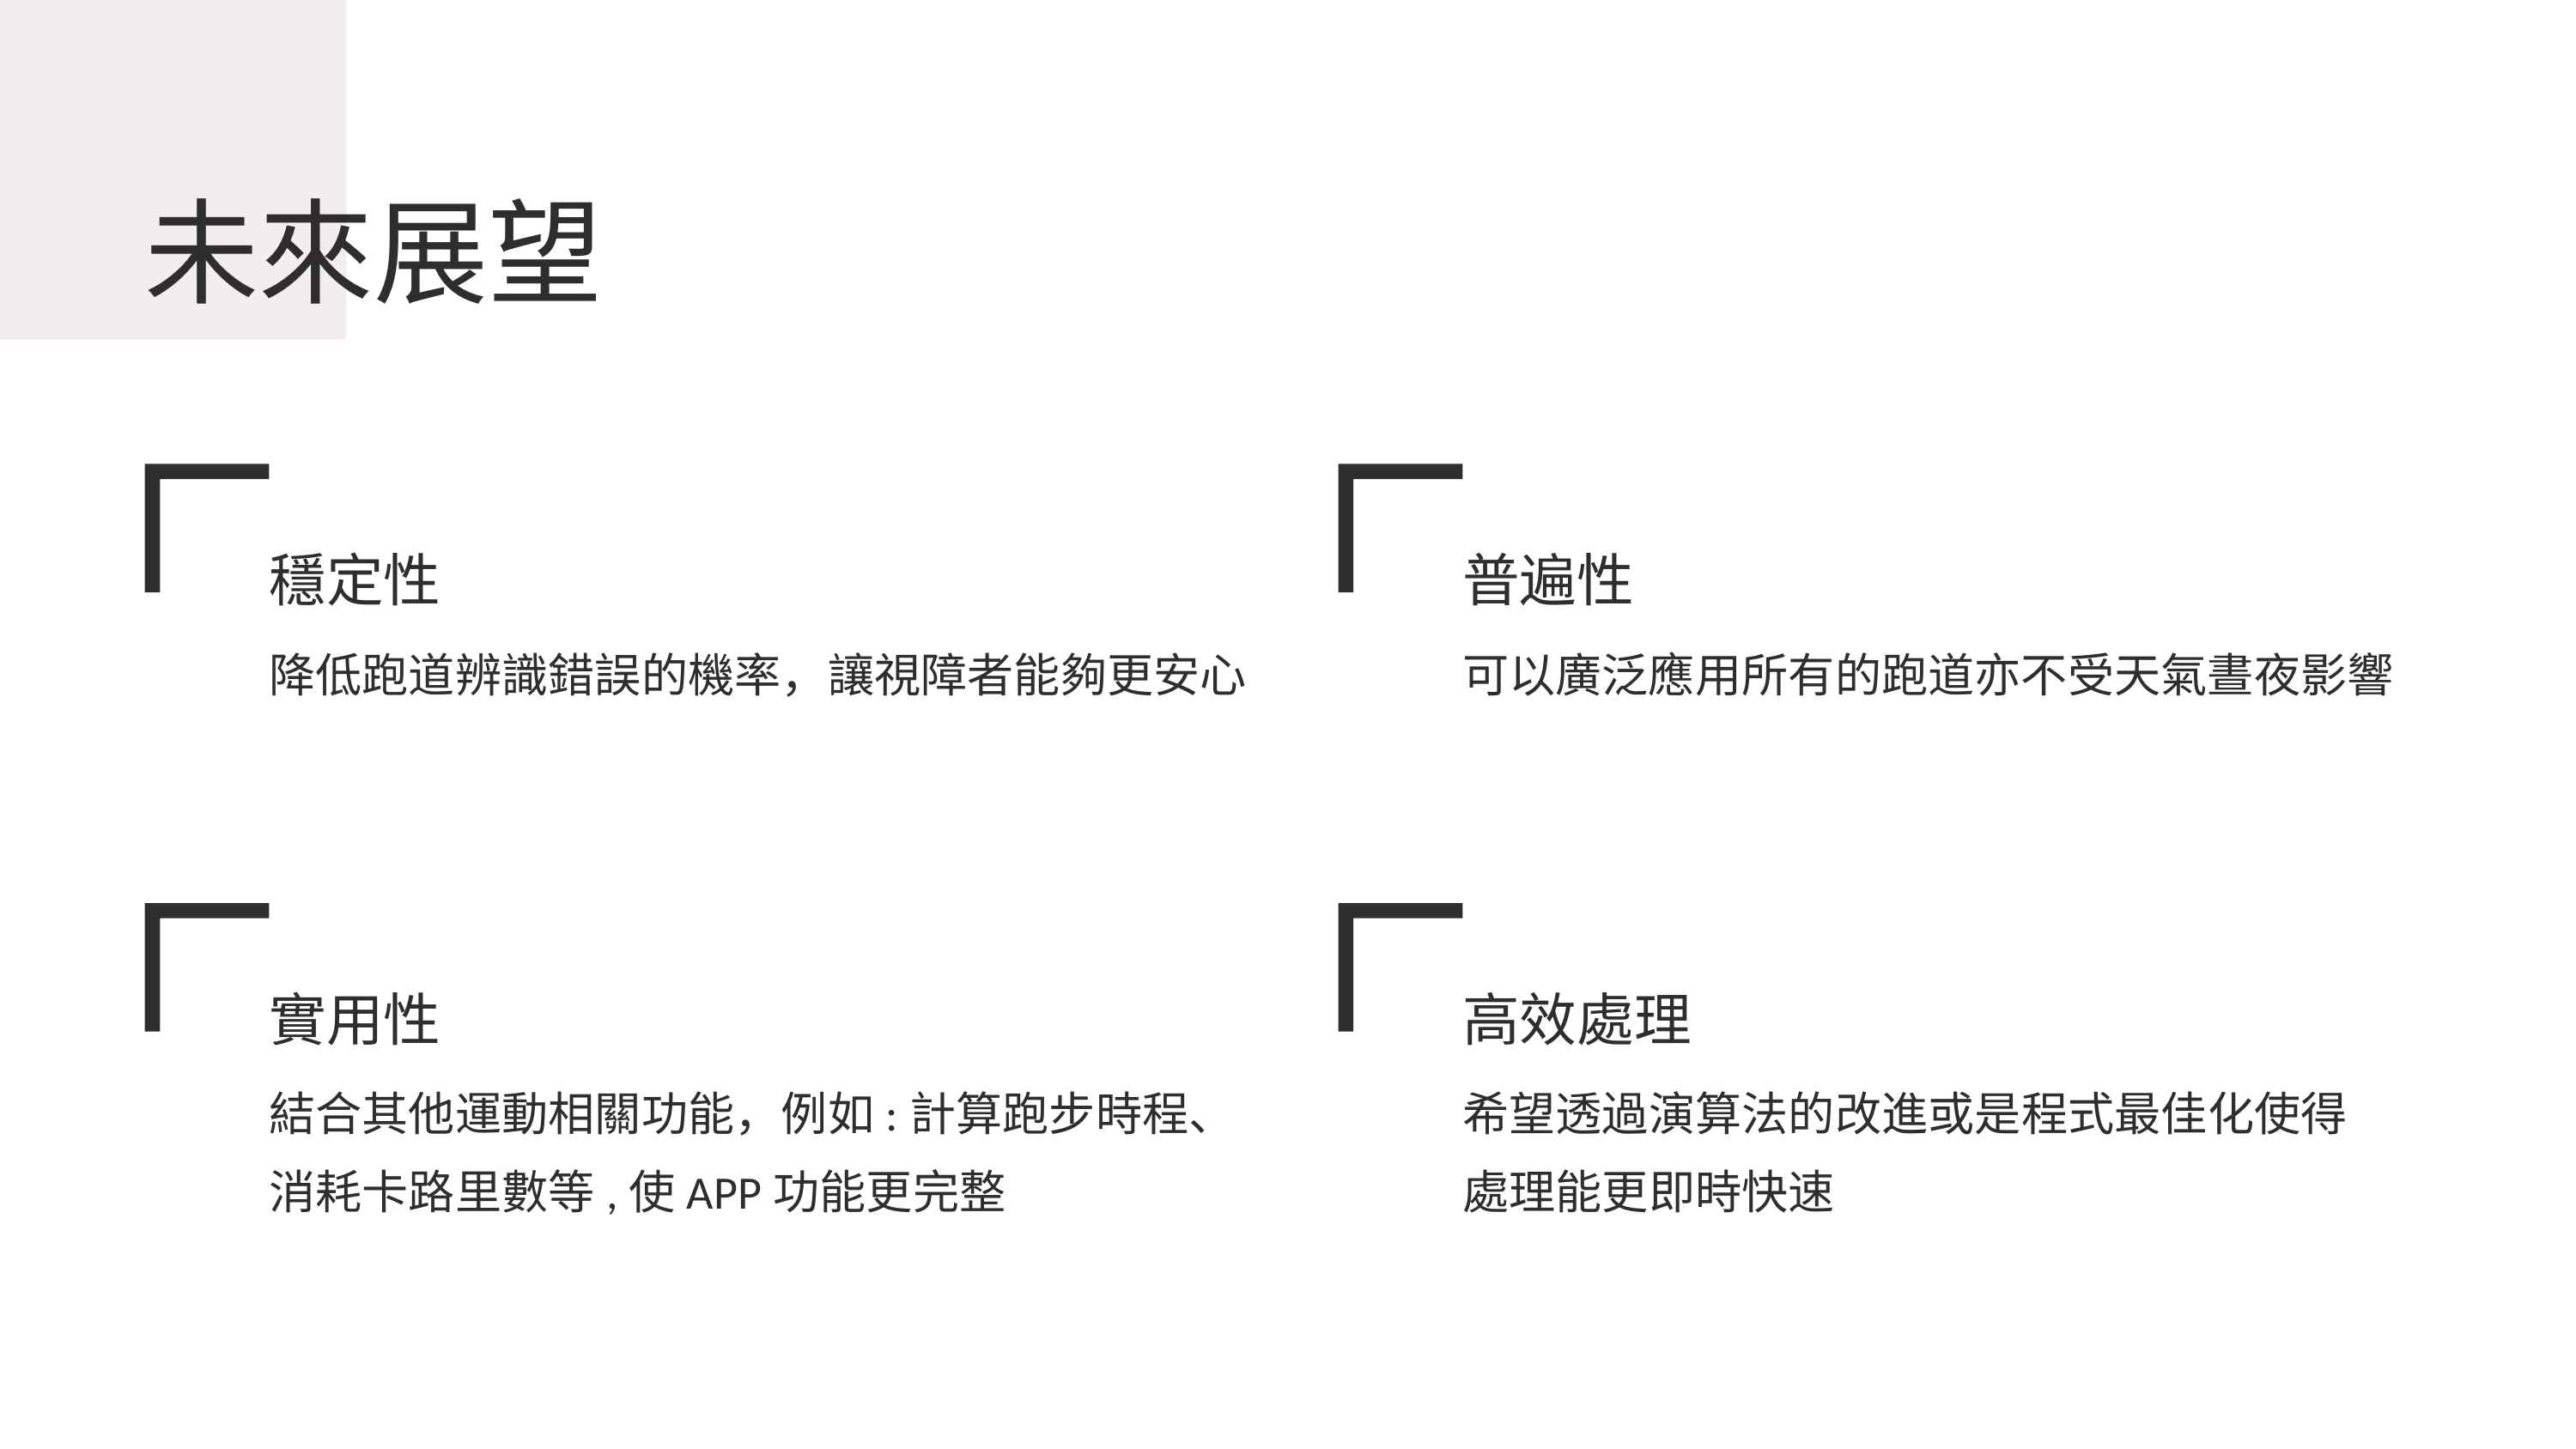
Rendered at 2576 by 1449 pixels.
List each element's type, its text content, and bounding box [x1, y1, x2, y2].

text_box 可以廣泛應用所有的跑道亦不受天氣晝夜影響 [1462, 623, 2432, 685]
text_box 穩定性 [269, 523, 1238, 596]
text_box 未來展望 [144, 131, 2372, 282]
text_box 希望透過演算法的改進或是程式最佳化使得 處理能更即時快速 [1462, 1062, 2432, 1189]
text_box 高效處理 [1462, 962, 2432, 1035]
text_box 普遍性 [1462, 523, 2432, 596]
text_box [0, 0, 346, 339]
text_box 降低跑道辨識錯誤的機率，讓視障者能夠更安心 [269, 623, 1295, 749]
text_box [1338, 464, 1463, 593]
text_box 結合其他運動相關功能，例如:計算跑步時程、消耗卡路里數等,使APP功能更完整 [269, 1062, 1238, 1189]
text_box [144, 464, 270, 593]
text_box [1338, 903, 1463, 1032]
text_box 實用性 [269, 962, 1238, 1035]
text_box [144, 903, 270, 1032]
